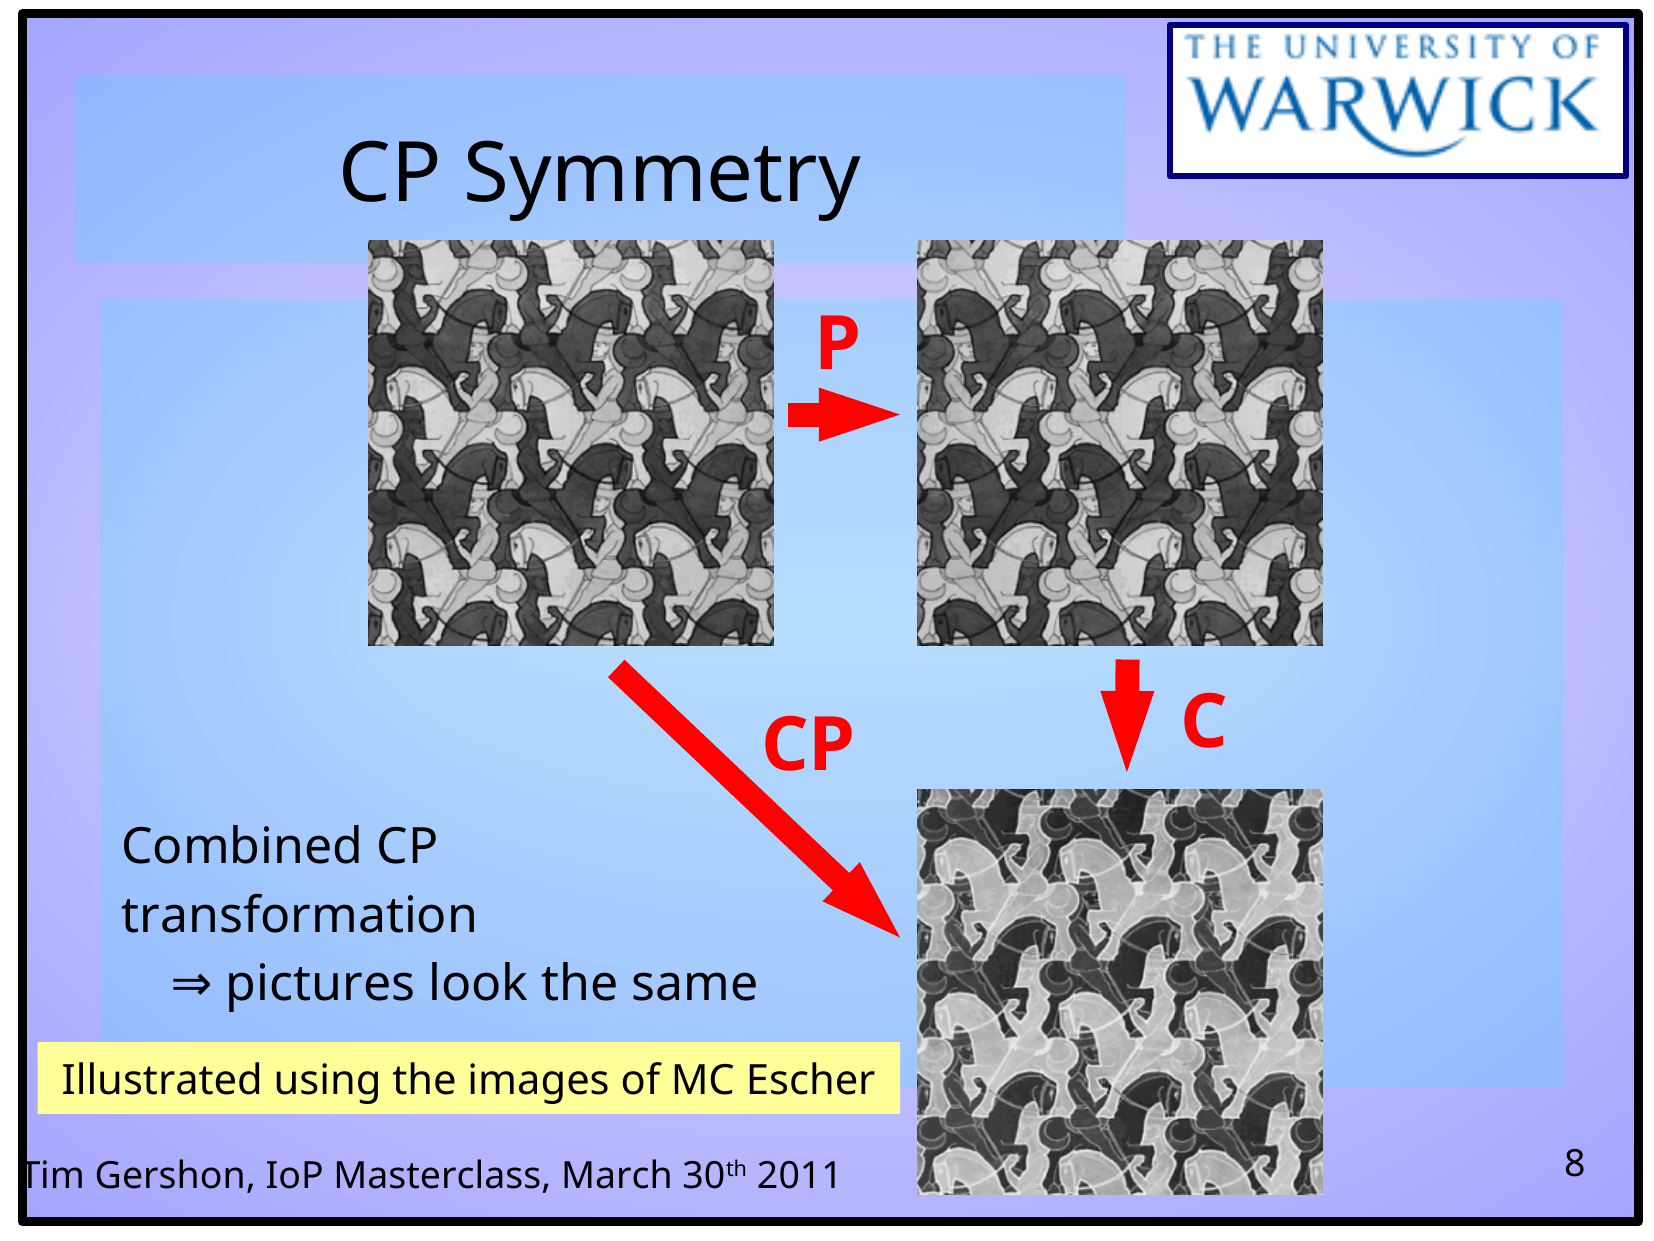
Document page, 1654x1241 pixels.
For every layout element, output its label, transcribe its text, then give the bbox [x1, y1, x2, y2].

text_box C [1165, 659, 1245, 766]
picture [368, 240, 774, 646]
text_box <number> [1537, 1125, 1613, 1201]
picture [917, 789, 1323, 1195]
picture [1172, 27, 1623, 174]
text_box CP Symmetry [75, 75, 1126, 263]
text_box Tim Gershon, IoP Masterclass, March 30th 2011 [37, 1136, 826, 1212]
text_box [22, 13, 1639, 1222]
picture [917, 240, 1323, 646]
text_box P [799, 281, 876, 388]
text_box CP [746, 683, 872, 790]
text_box Combined CP transformation ⇒ pictures look the same [106, 803, 774, 940]
text_box Illustrated using the images of MC Escher [37, 1042, 901, 1108]
